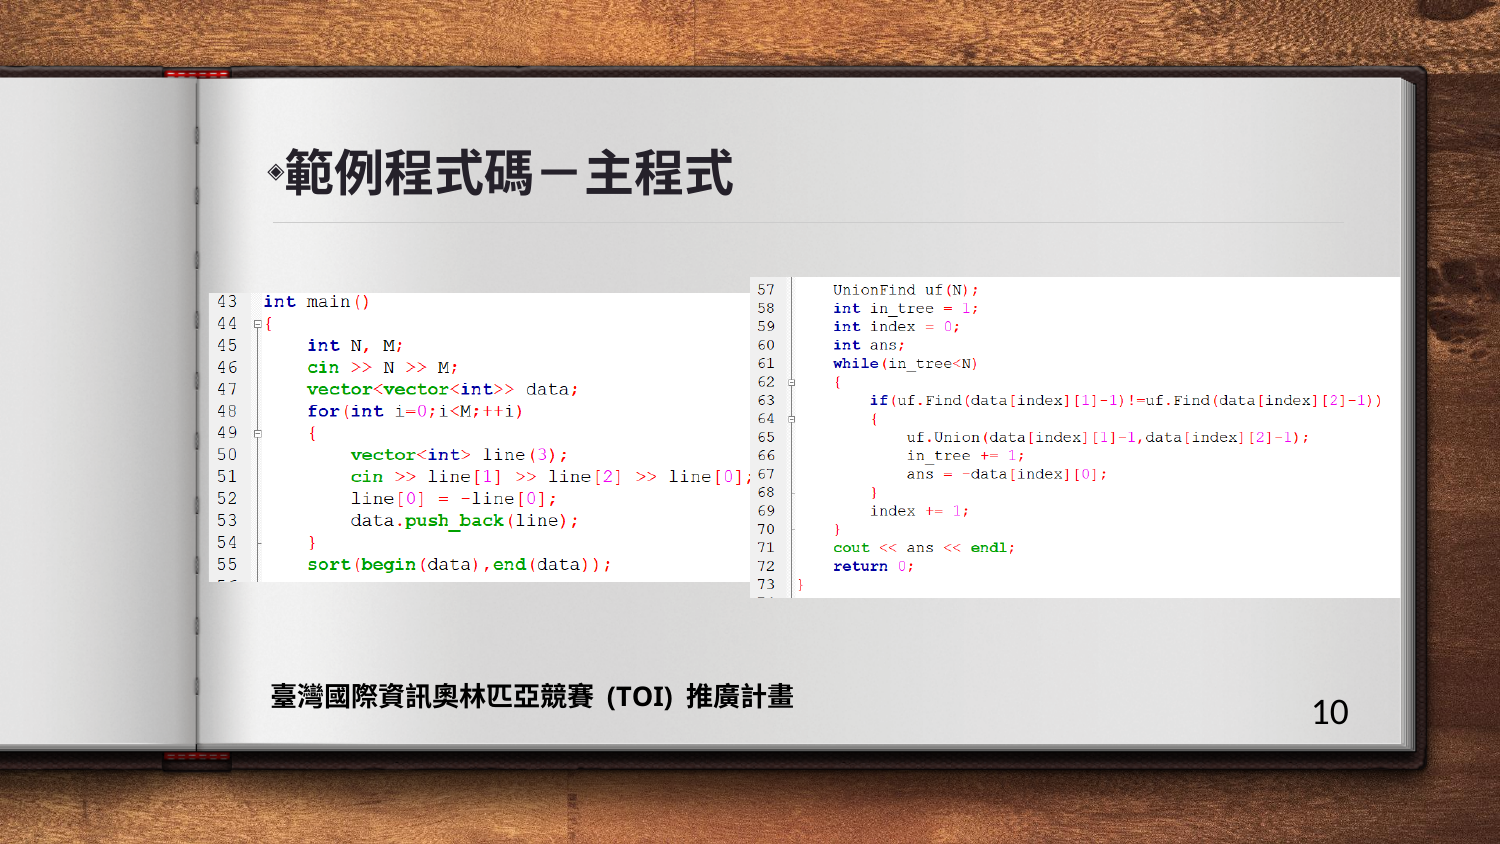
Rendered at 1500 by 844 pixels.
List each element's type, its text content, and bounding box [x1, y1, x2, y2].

list 範例程式碼－主程式 [252, 126, 1194, 226]
text_box [1295, 672, 1386, 737]
chart [208, 277, 1401, 598]
